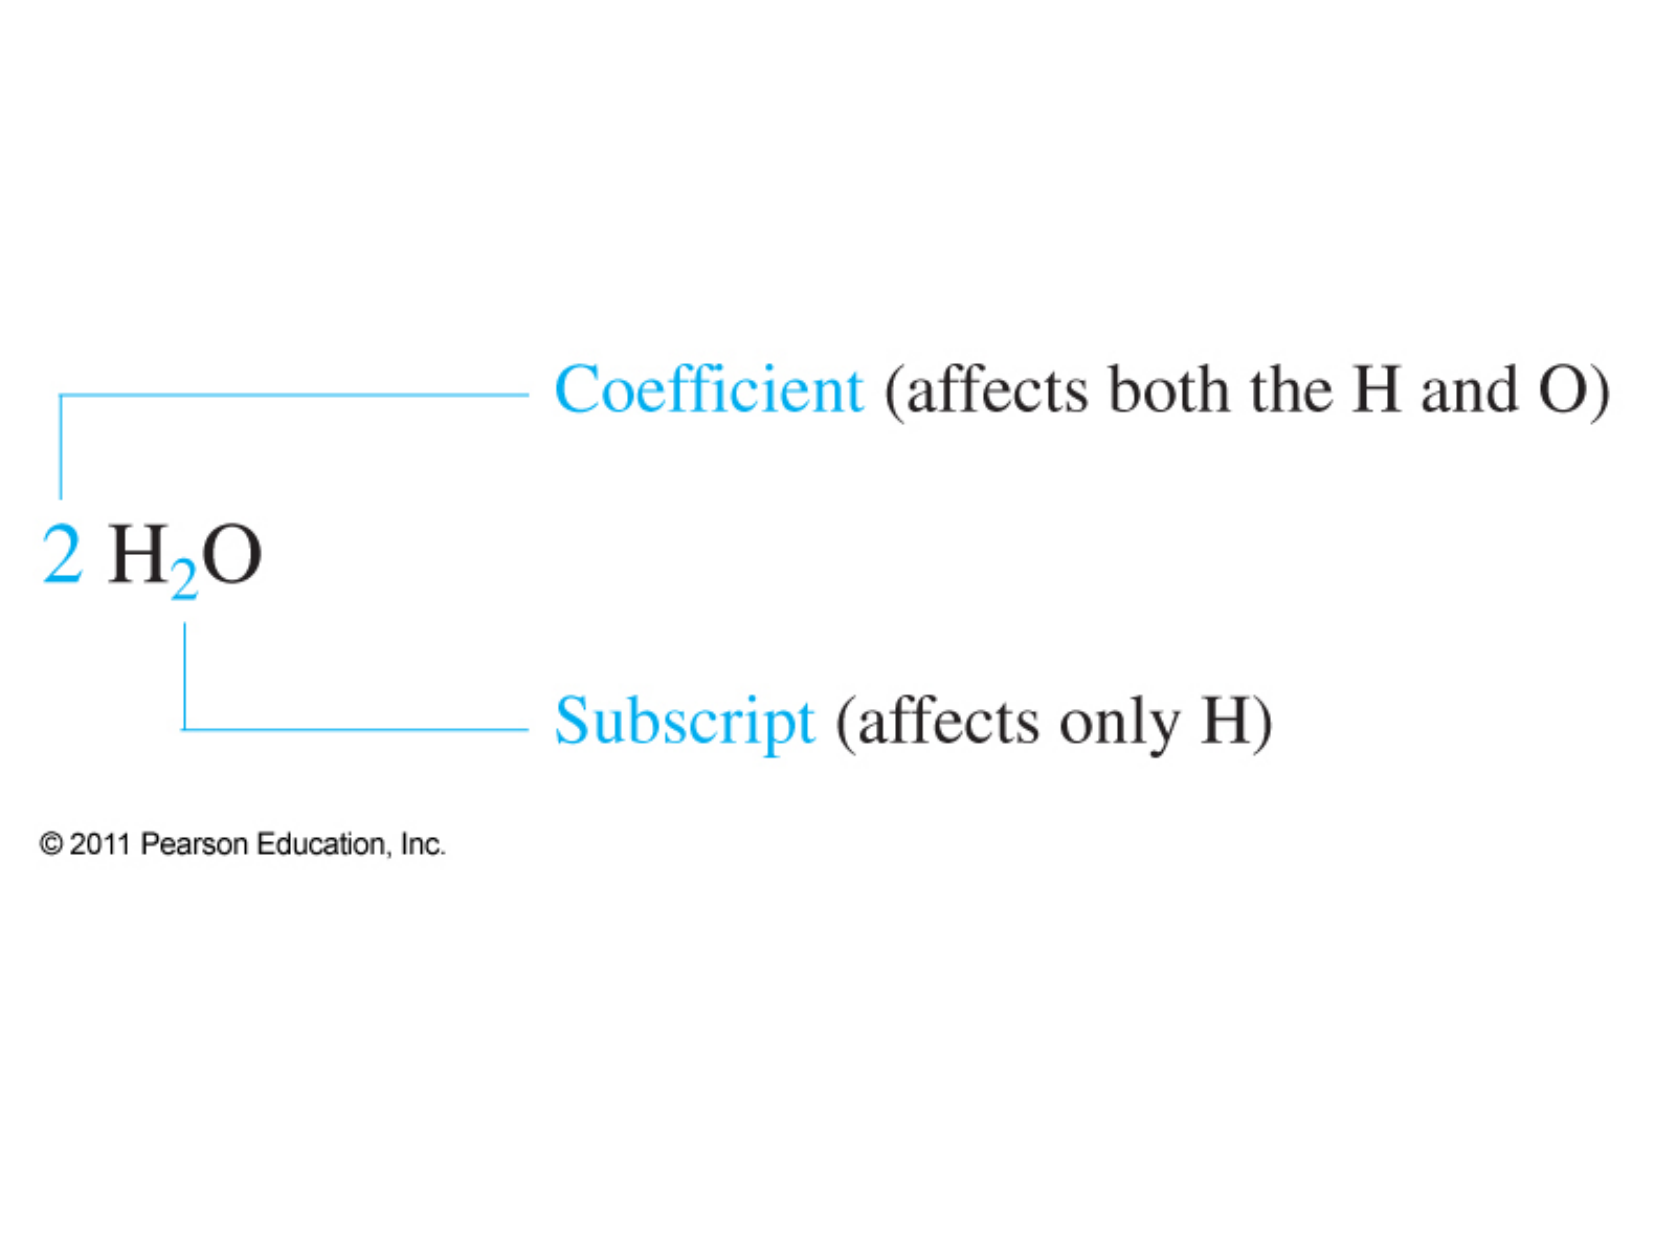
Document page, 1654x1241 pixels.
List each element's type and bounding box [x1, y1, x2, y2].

picture [0, 316, 1654, 924]
